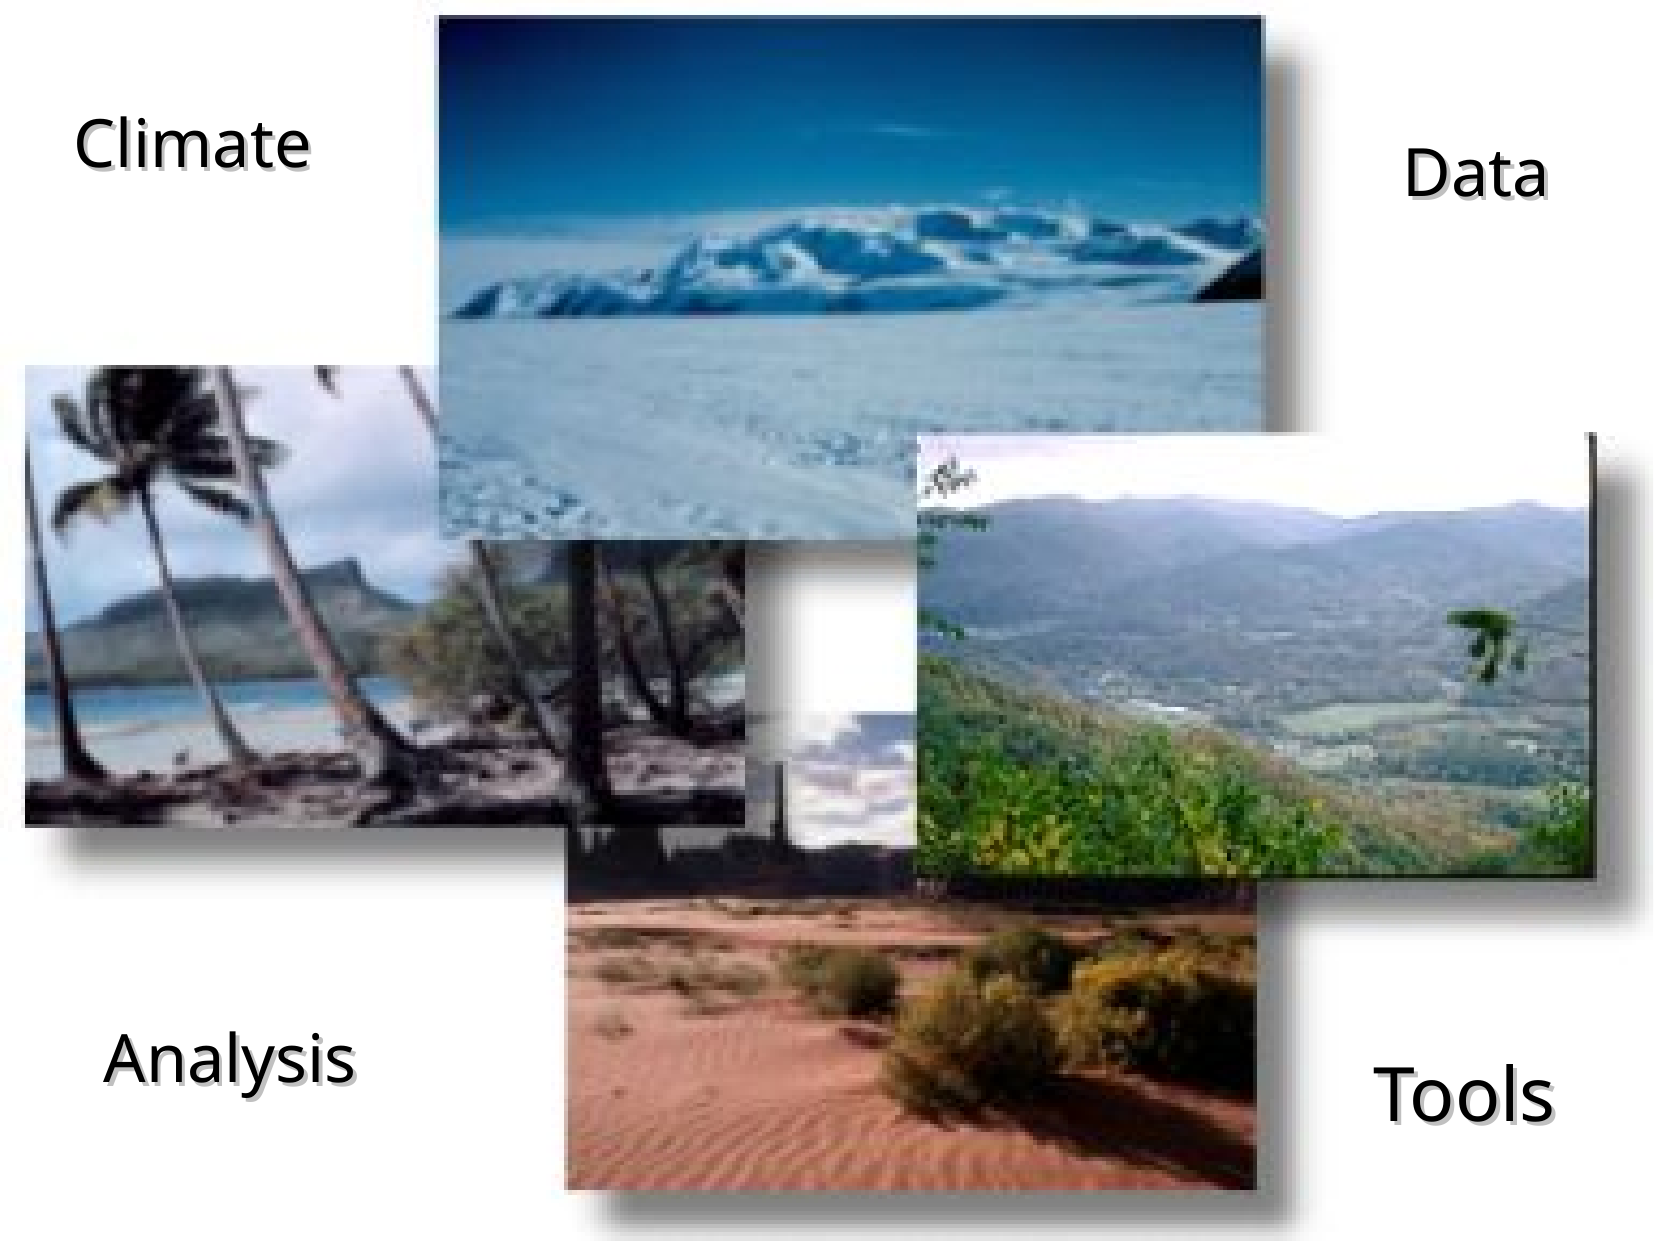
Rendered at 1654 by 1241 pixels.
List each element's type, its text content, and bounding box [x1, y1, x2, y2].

picture [0, 0, 1654, 1241]
text_box Analysis [88, 1003, 384, 1106]
text_box Data [1387, 118, 1654, 220]
text_box Tools [1358, 1033, 1595, 1146]
text_box Climate [59, 88, 355, 190]
